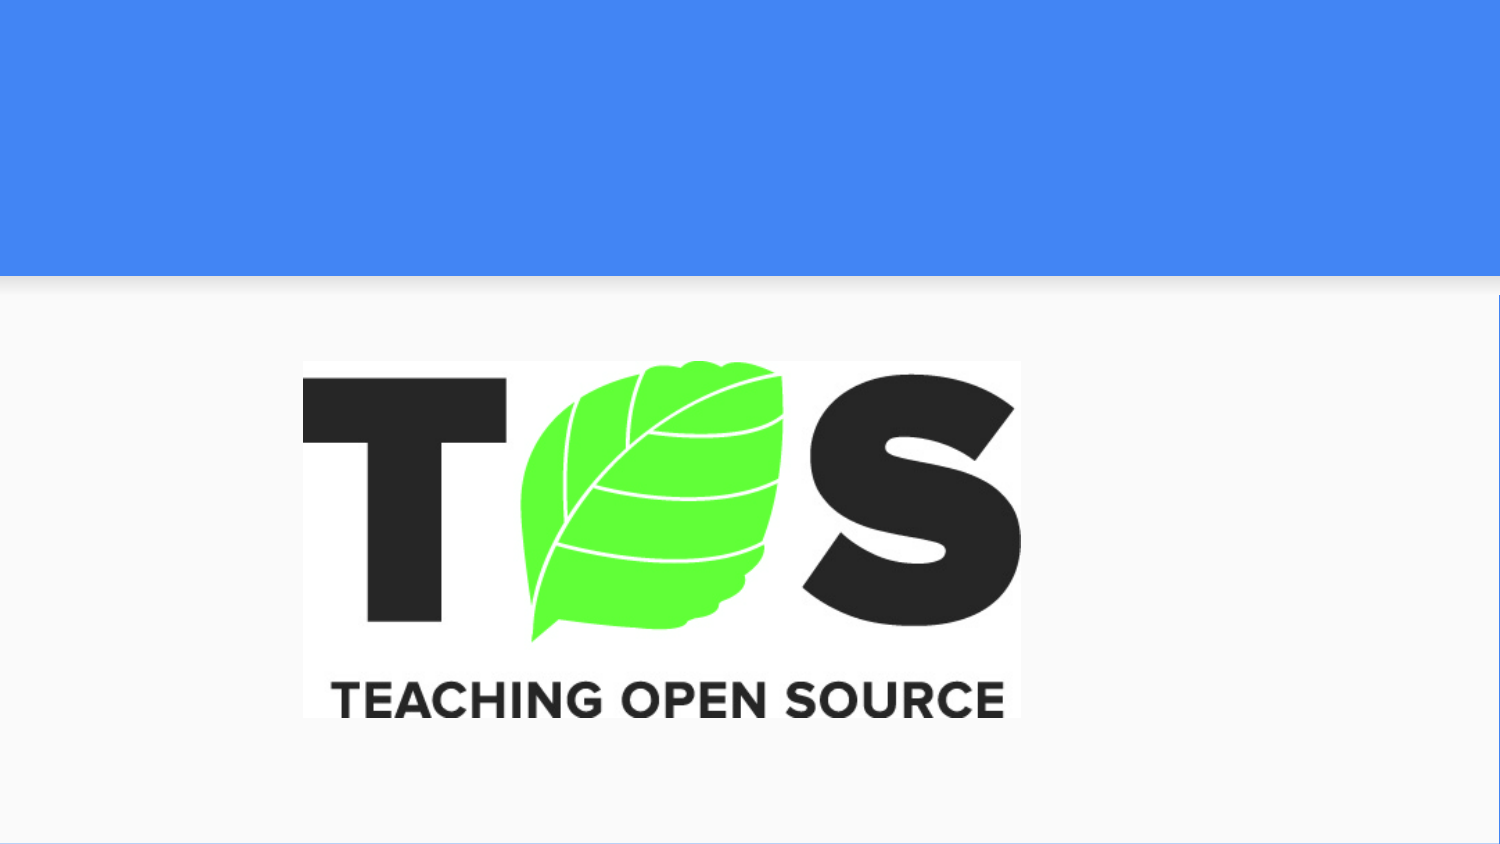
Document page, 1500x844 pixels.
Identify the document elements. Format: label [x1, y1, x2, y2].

list [77, 314, 1427, 760]
picture [303, 361, 1021, 718]
